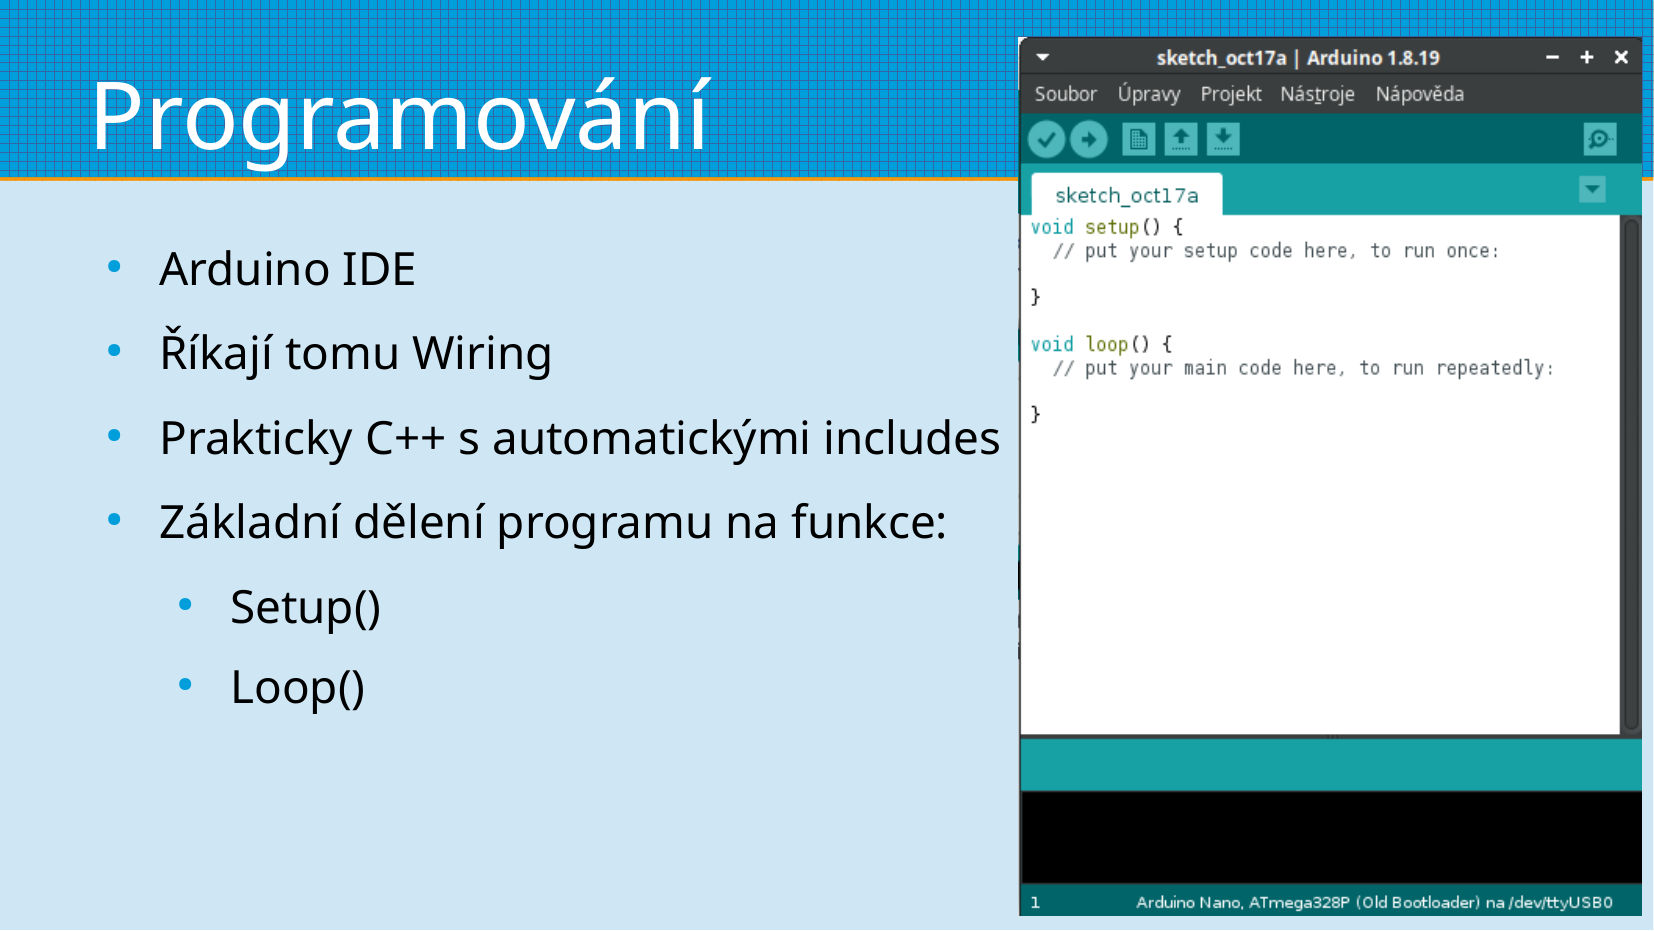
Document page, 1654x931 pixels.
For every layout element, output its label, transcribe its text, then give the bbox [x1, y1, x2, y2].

picture [1018, 37, 1642, 916]
title Programování [88, 14, 1565, 178]
list Arduino IDE Říkají tomu Wiring Prakticky C++ s automatickými includes Základní dělení programu na funkce: Setup() Loop() [88, 236, 1018, 813]
